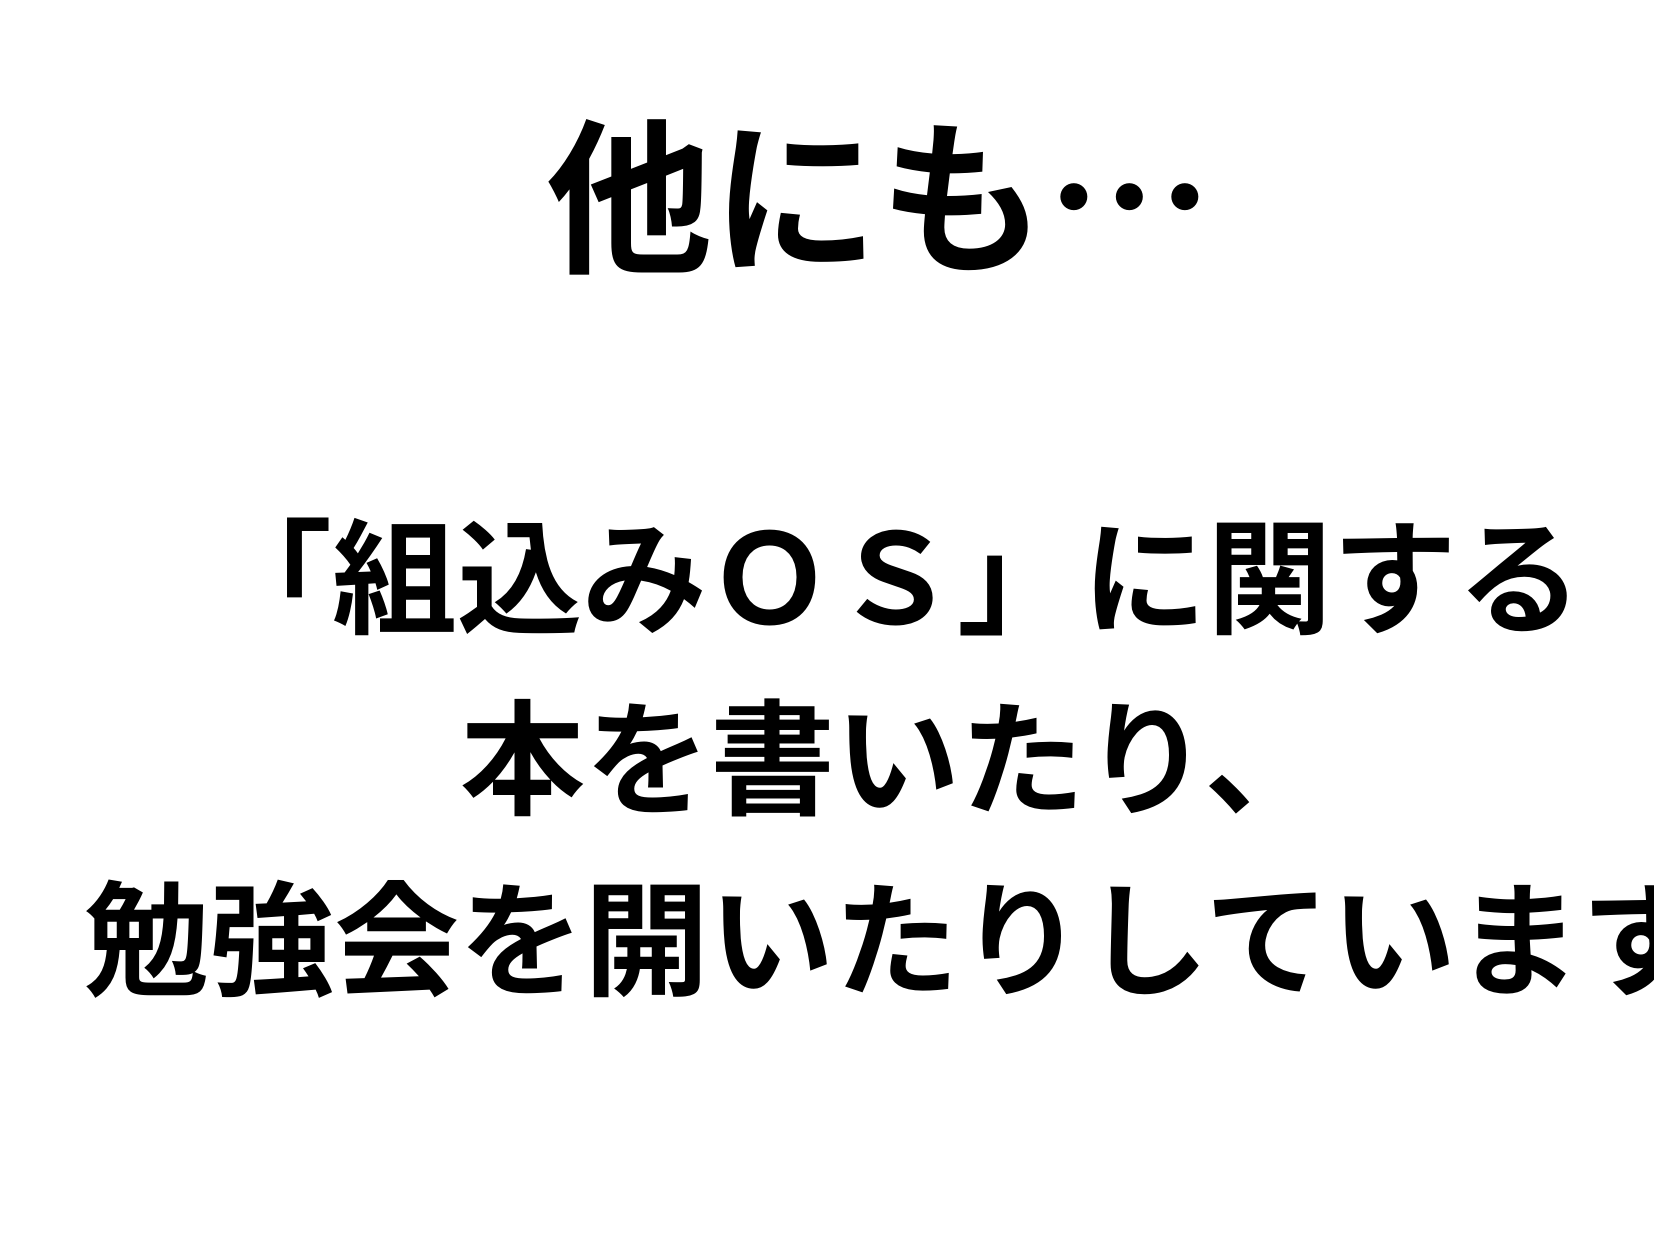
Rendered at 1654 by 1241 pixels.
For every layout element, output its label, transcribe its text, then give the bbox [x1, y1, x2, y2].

text_box 他にも… [531, 59, 1208, 254]
text_box 「組込みＯＳ」に関する 本を書いたり、 勉強会を開いたりしています [69, 472, 1594, 891]
